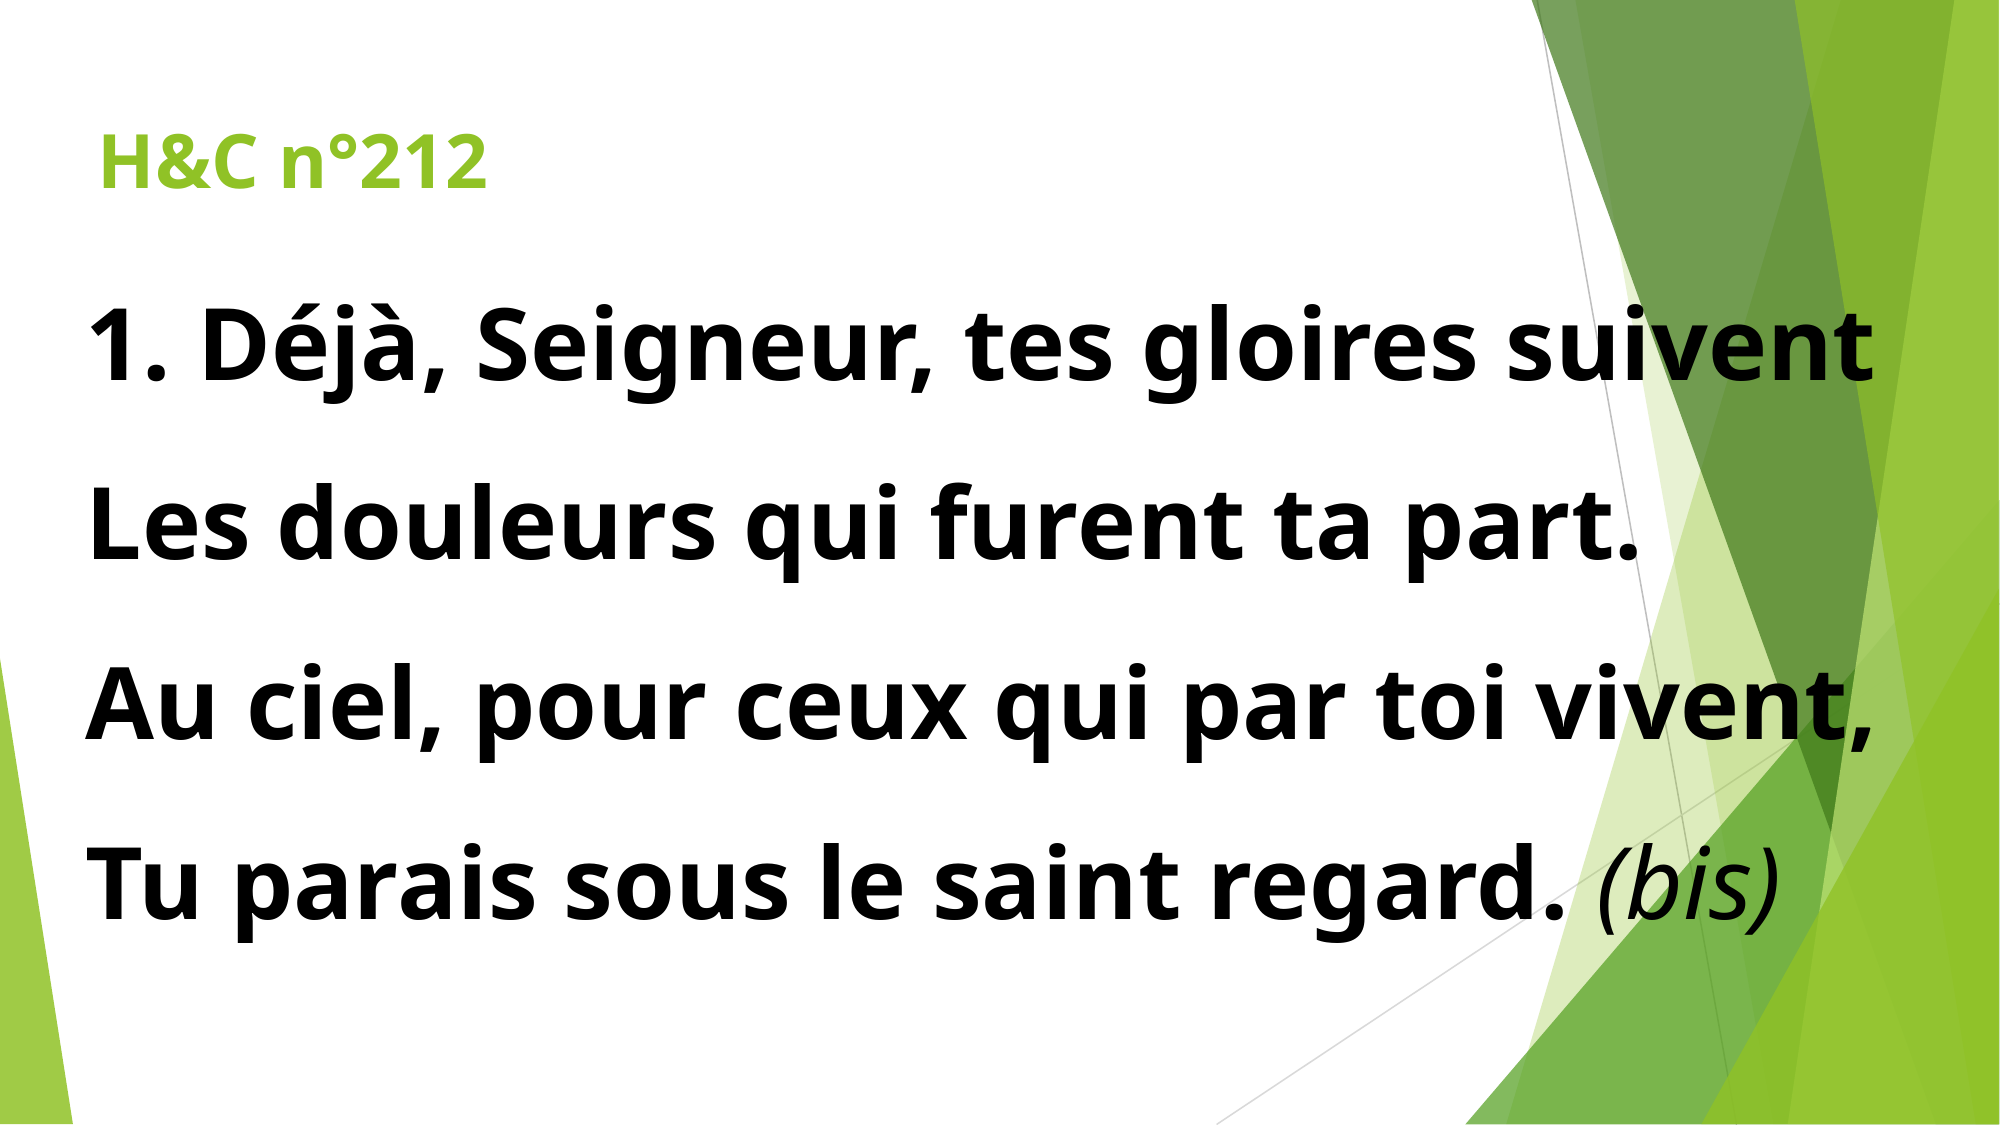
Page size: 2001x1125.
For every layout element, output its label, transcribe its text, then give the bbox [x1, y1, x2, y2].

text_box 1. Déjà, Seigneur, tes gloires suivent Les douleurs qui furent ta part. Au ciel, pour ceux qui par toi vivent, Tu parais sous le saint regard. (bis) [70, 212, 1961, 1074]
text_box H&C n°212 [82, 106, 1510, 212]
